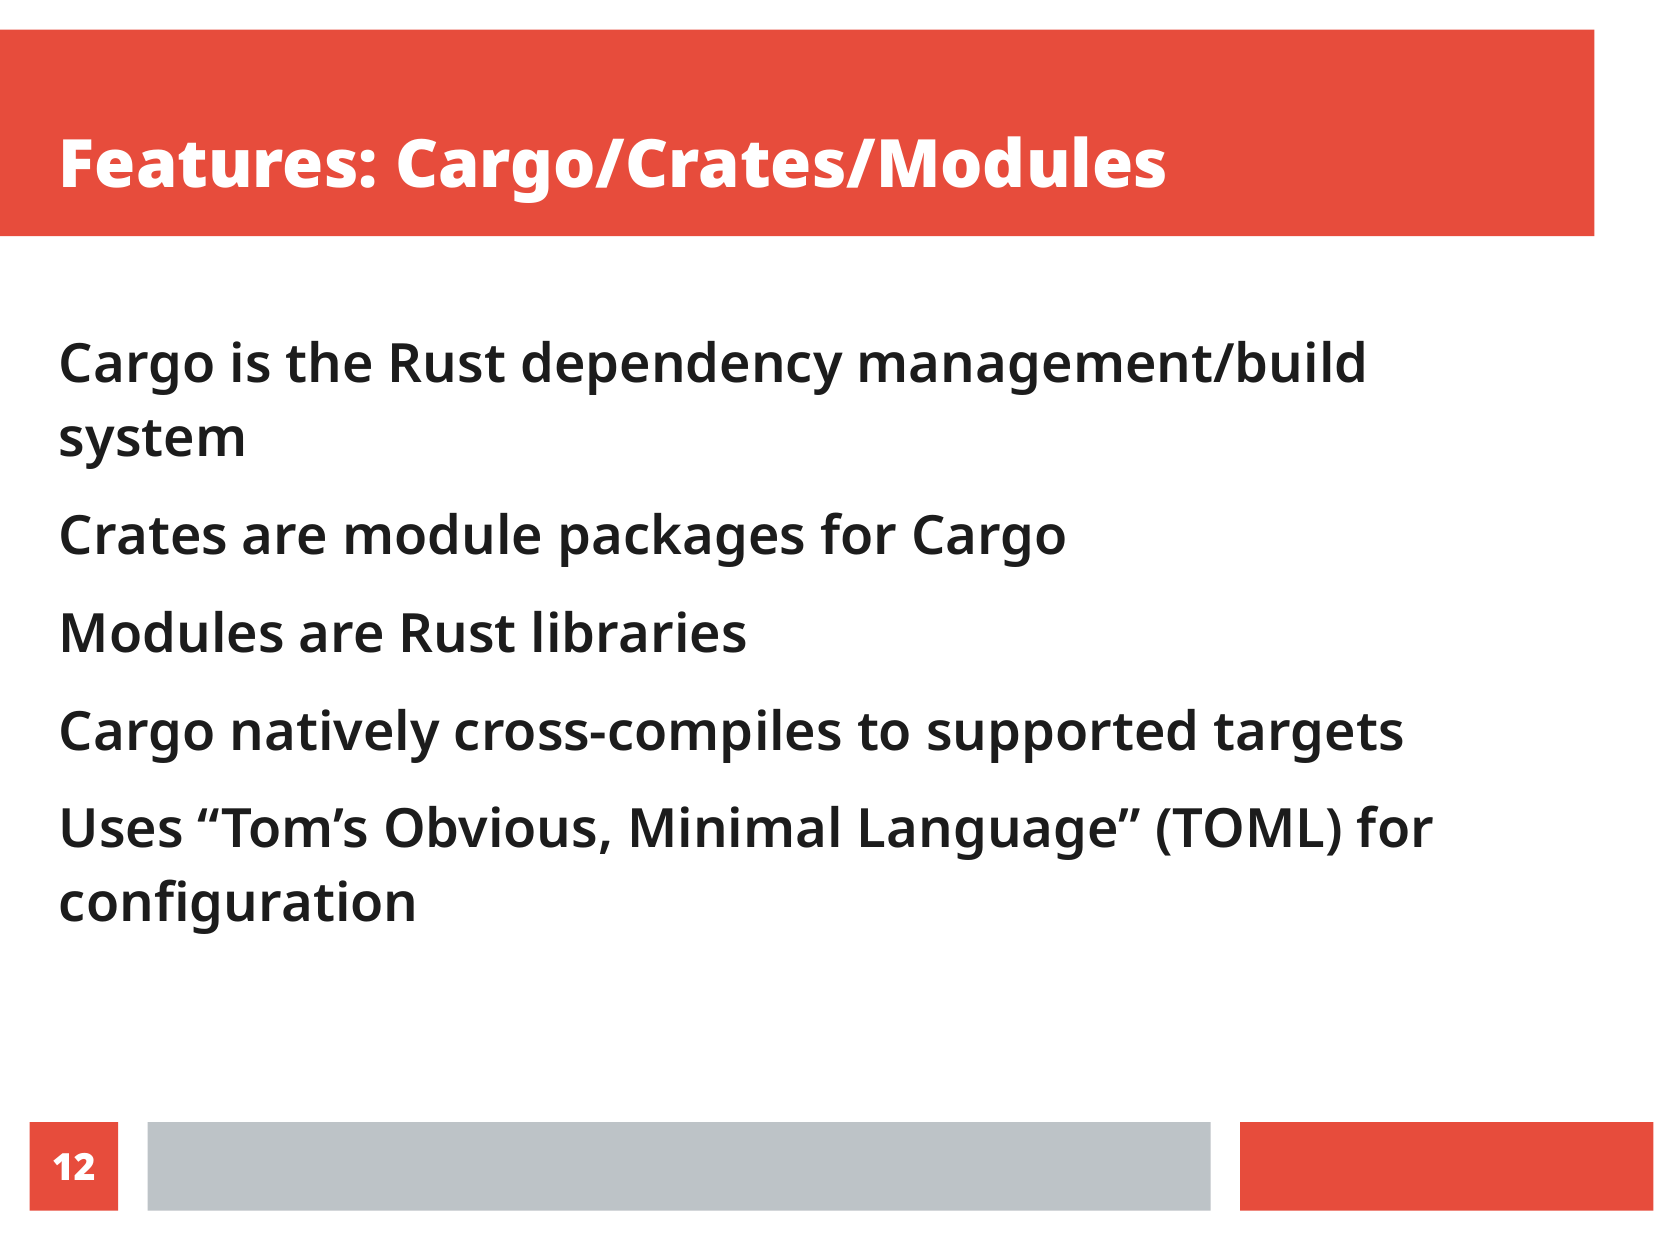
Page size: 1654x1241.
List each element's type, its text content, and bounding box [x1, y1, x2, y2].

title Features: Cargo/Crates/Modules [59, 59, 1595, 207]
list Cargo is the Rust dependency management/build system Crates are module packages for Cargo Modules are Rust libraries Cargo natively cross-compiles to supported targets Uses “Tom’s Obvious, Minimal Language” (TOML) for configuration [59, 324, 1565, 1093]
